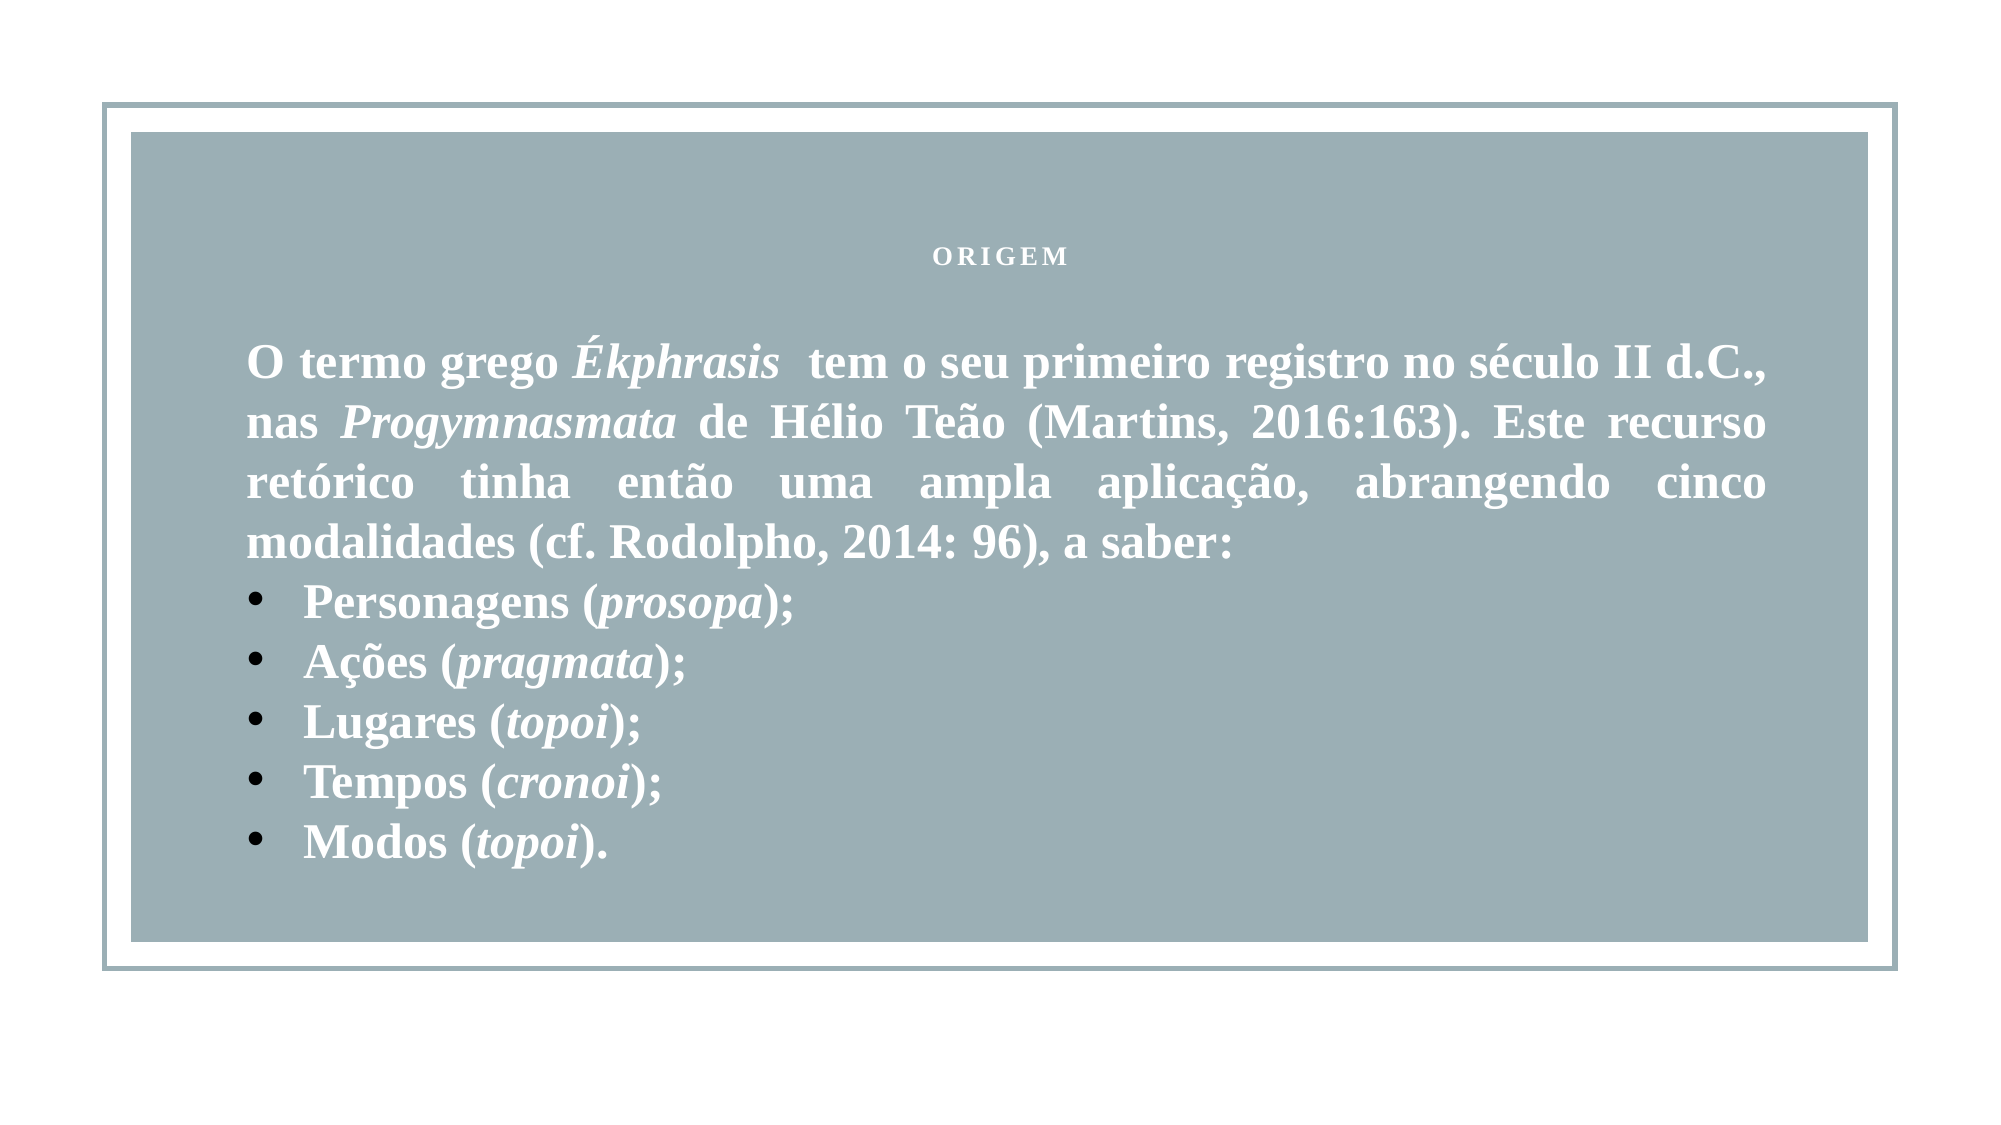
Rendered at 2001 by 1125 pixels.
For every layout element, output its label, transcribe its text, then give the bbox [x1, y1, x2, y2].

text_box [131, 132, 1868, 942]
title ORIGEM [183, 212, 1817, 303]
text_box O termo grego Ékphrasis tem o seu primeiro registro no século II d.C., nas Progymnasmata de Hélio Teão (Martins, 2016:163). Este recurso retórico tinha então uma ampla aplicação, abrangendo cinco modalidades (cf. Rodolpho, 2014: 96), a saber: Personagens (prosopa); Ações (pragmata); Lugares (topoi); Tempos (cronoi); Modos (topoi). [231, 320, 1833, 1003]
